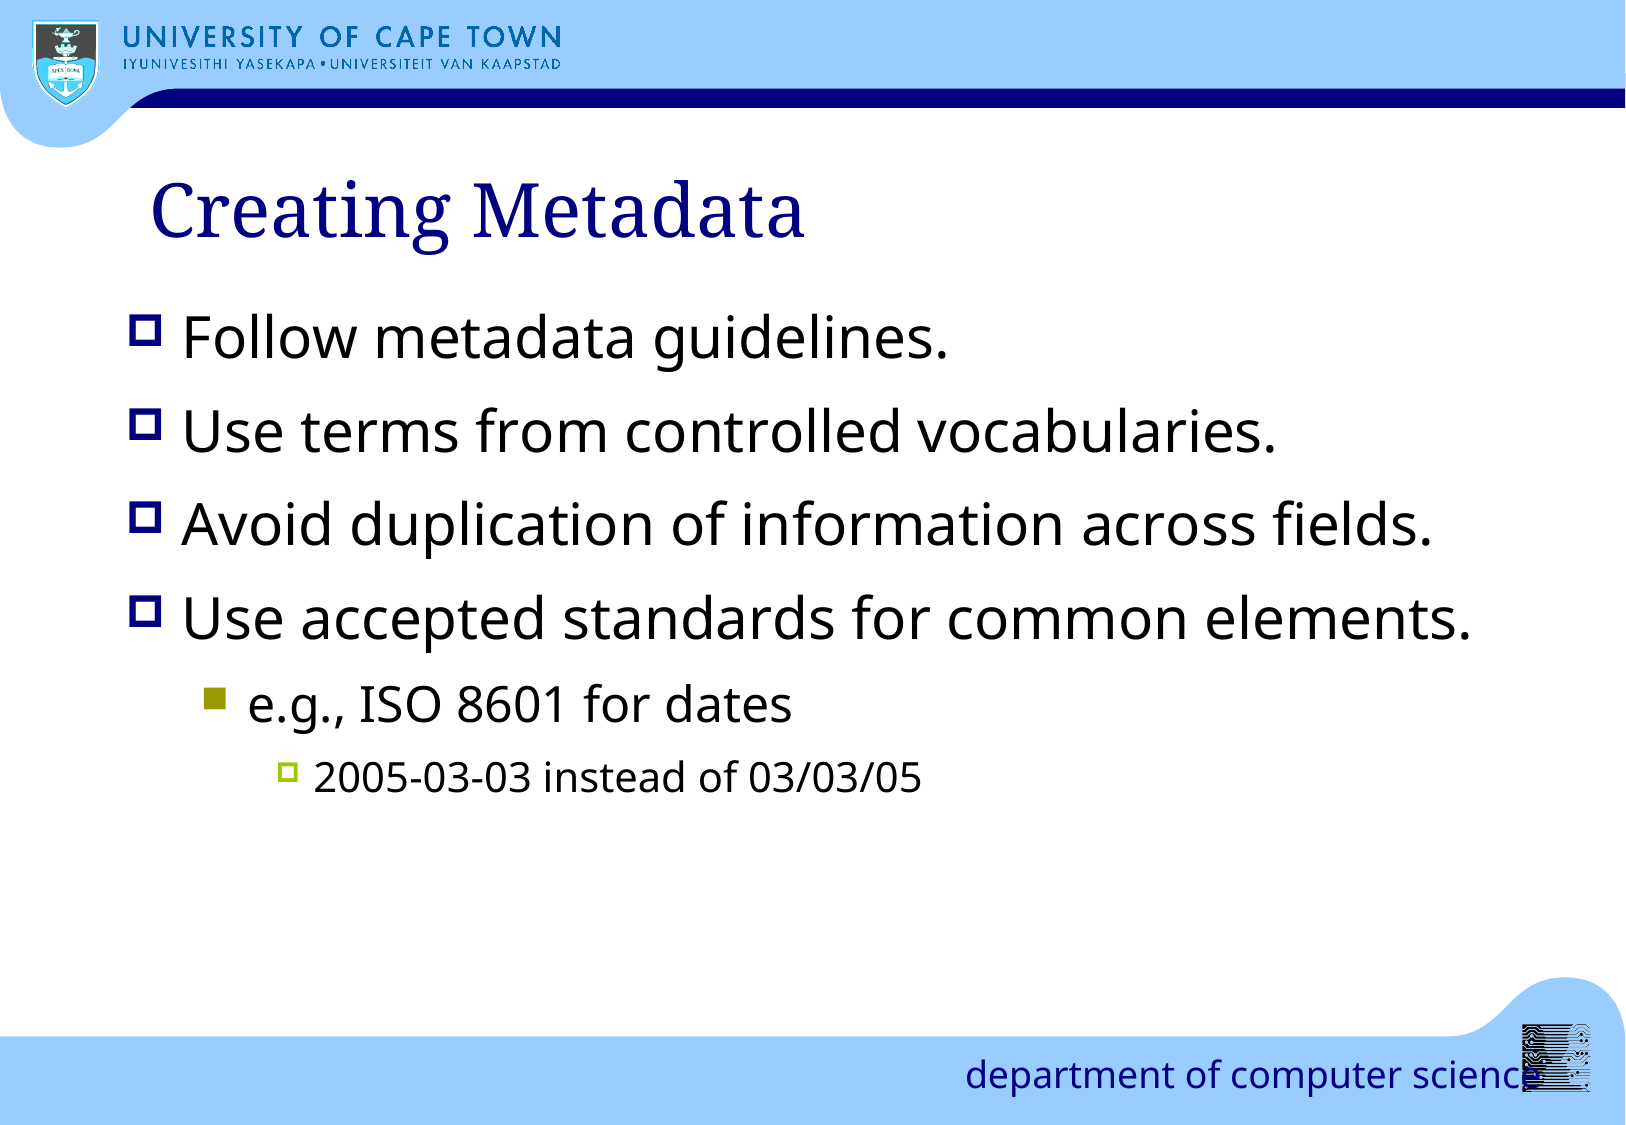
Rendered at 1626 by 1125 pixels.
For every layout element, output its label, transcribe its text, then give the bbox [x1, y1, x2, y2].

picture [120, 23, 563, 71]
list Follow metadata guidelines. Use terms from controlled vocabularies. Avoid duplication of information across fields. Use accepted standards for common elements. e.g., ISO 8601 for dates 2005-03-03 instead of 03/03/05 [125, 296, 1570, 949]
picture [1526, 1070, 1536, 1076]
picture [1522, 1024, 1591, 1092]
title Creating Metadata [134, 140, 1571, 268]
